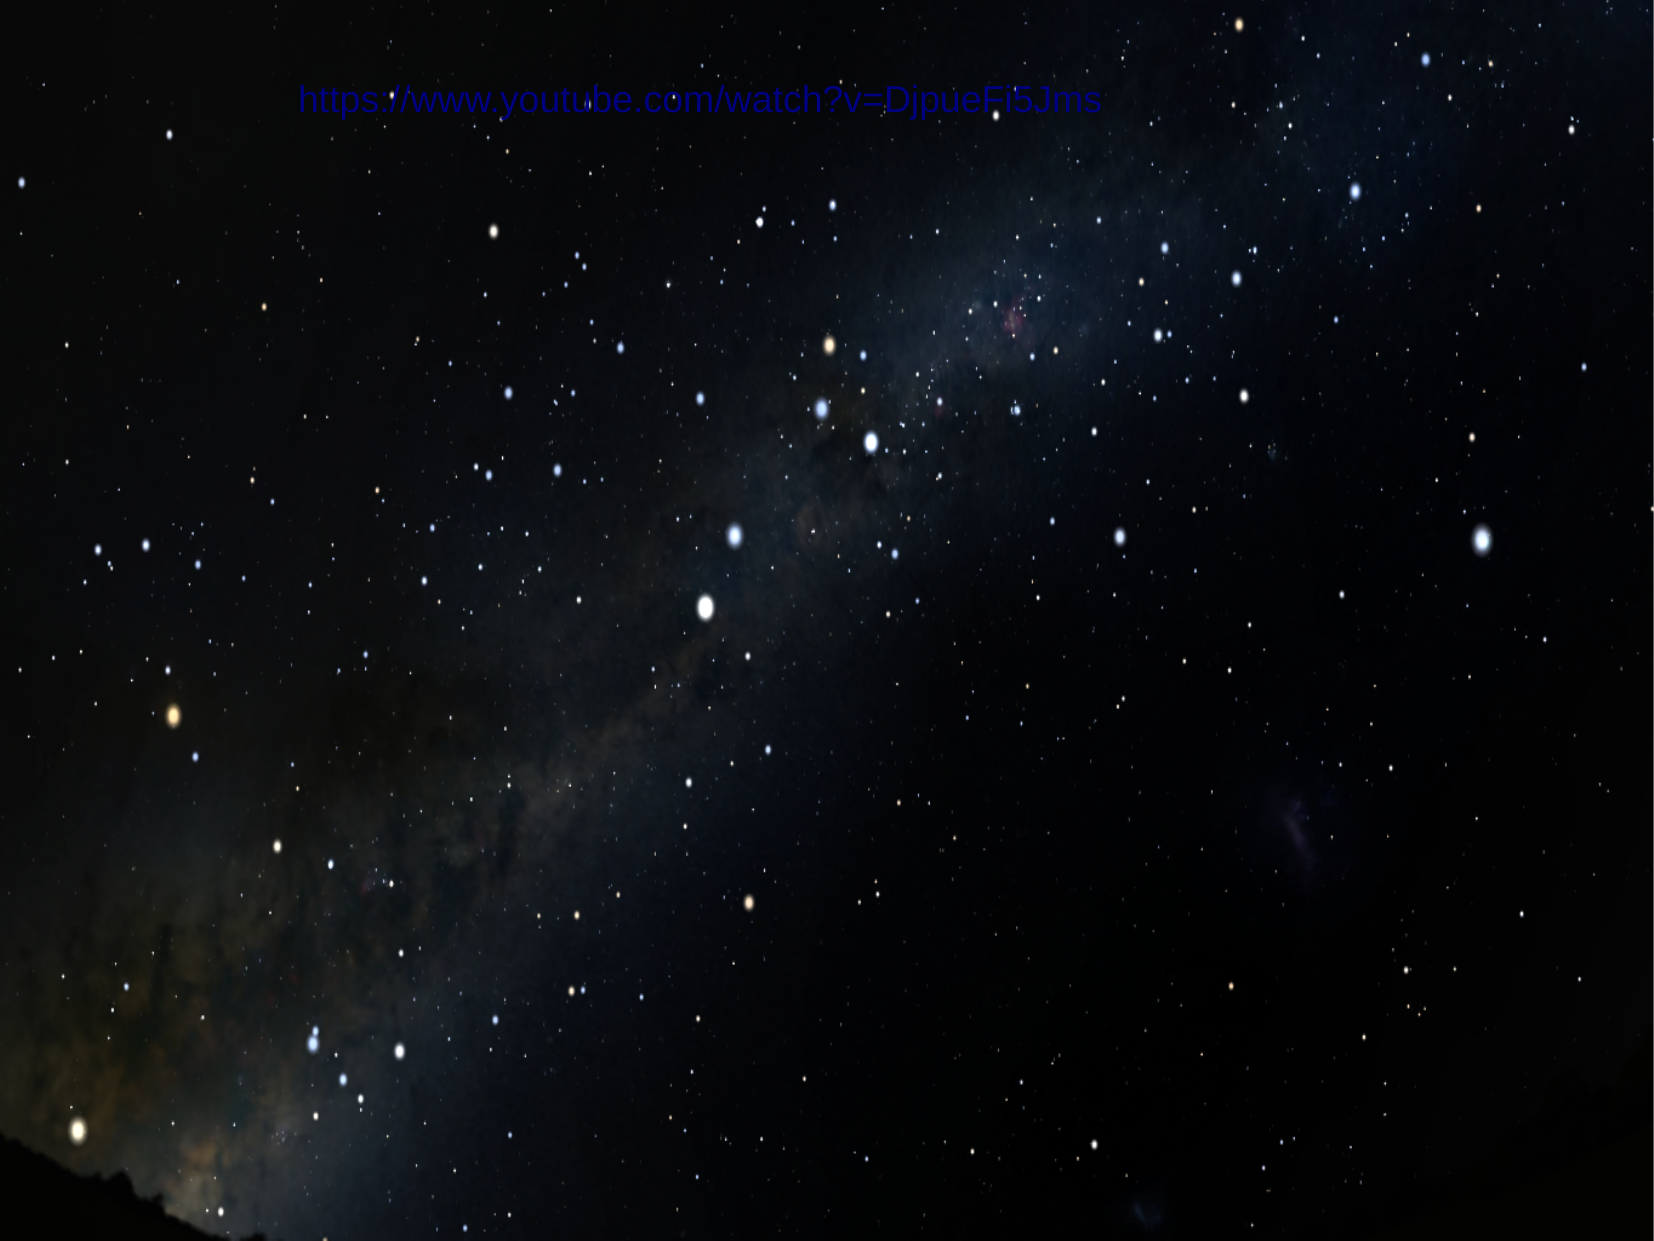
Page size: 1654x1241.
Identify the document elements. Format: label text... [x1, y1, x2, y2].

text_box https://www.youtube.com/watch?v=DjpueFi5Jms [283, 70, 1276, 141]
picture [0, 0, 1654, 1241]
